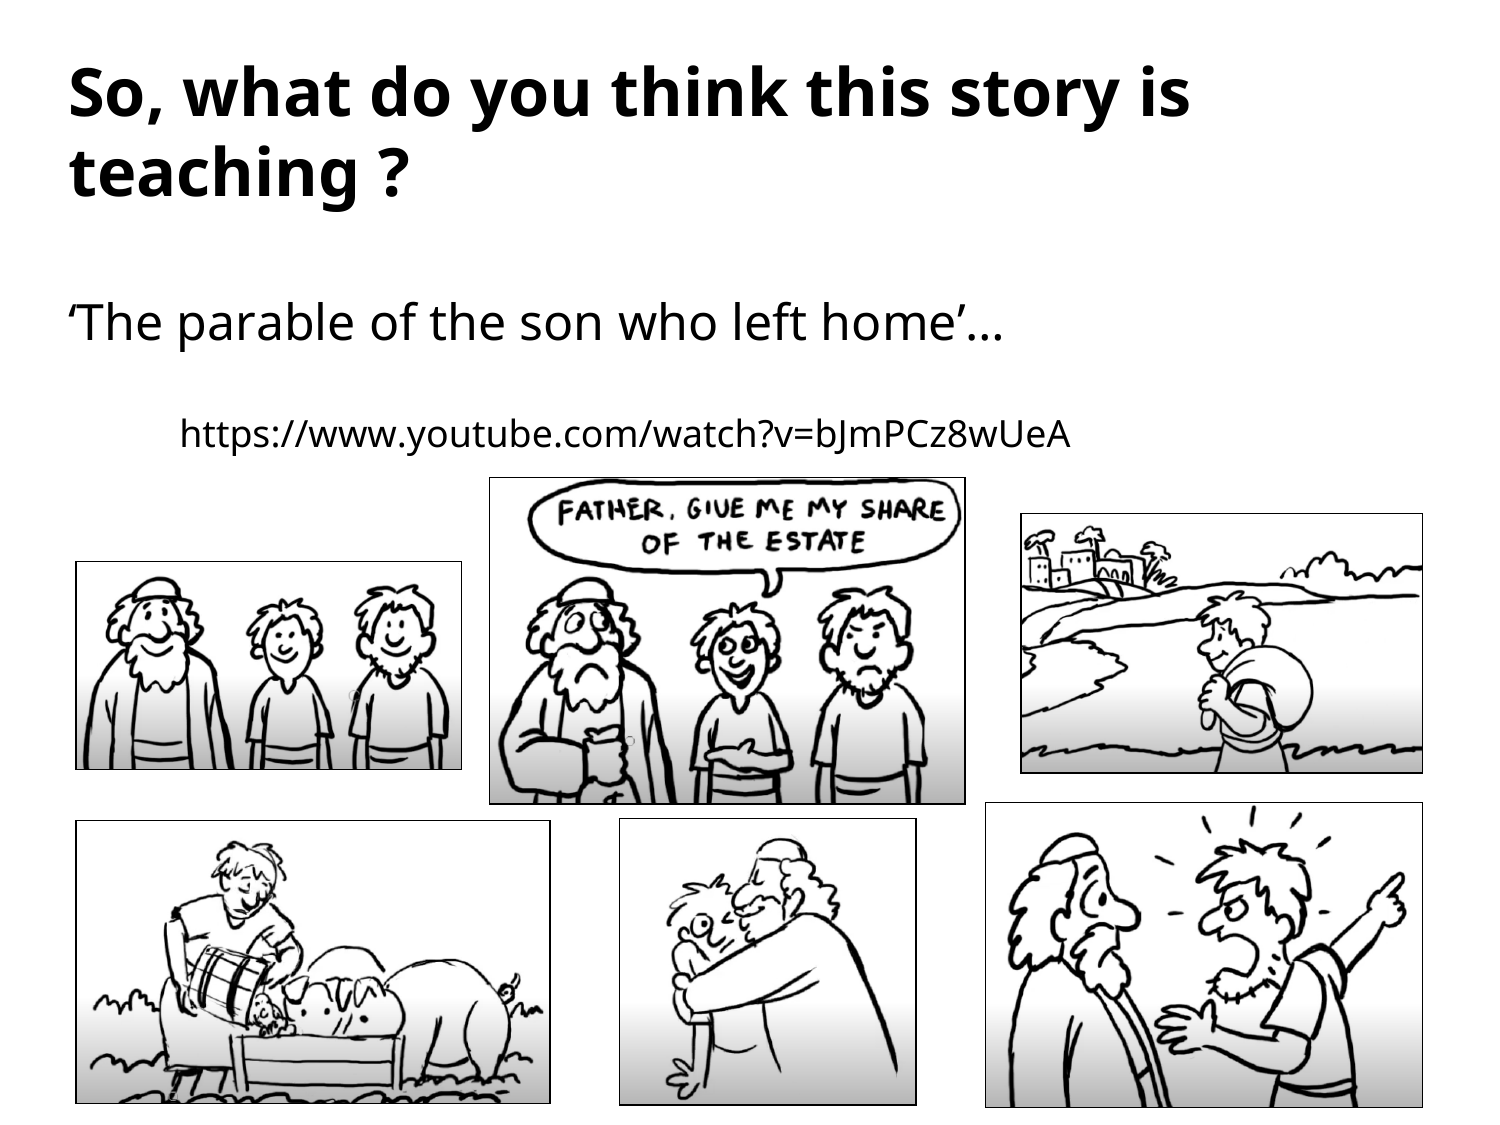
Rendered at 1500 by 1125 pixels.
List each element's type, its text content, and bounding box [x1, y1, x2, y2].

picture [1021, 514, 1422, 773]
picture [76, 821, 550, 1103]
text_box So, what do you think this story is teaching ? ‘The parable of the son who left home’… https://www.youtube.com/watch?v=bJmPCz8wUeA [53, 42, 1447, 639]
picture [76, 562, 461, 769]
picture [986, 803, 1422, 1107]
picture [490, 478, 965, 804]
picture [620, 819, 916, 1105]
